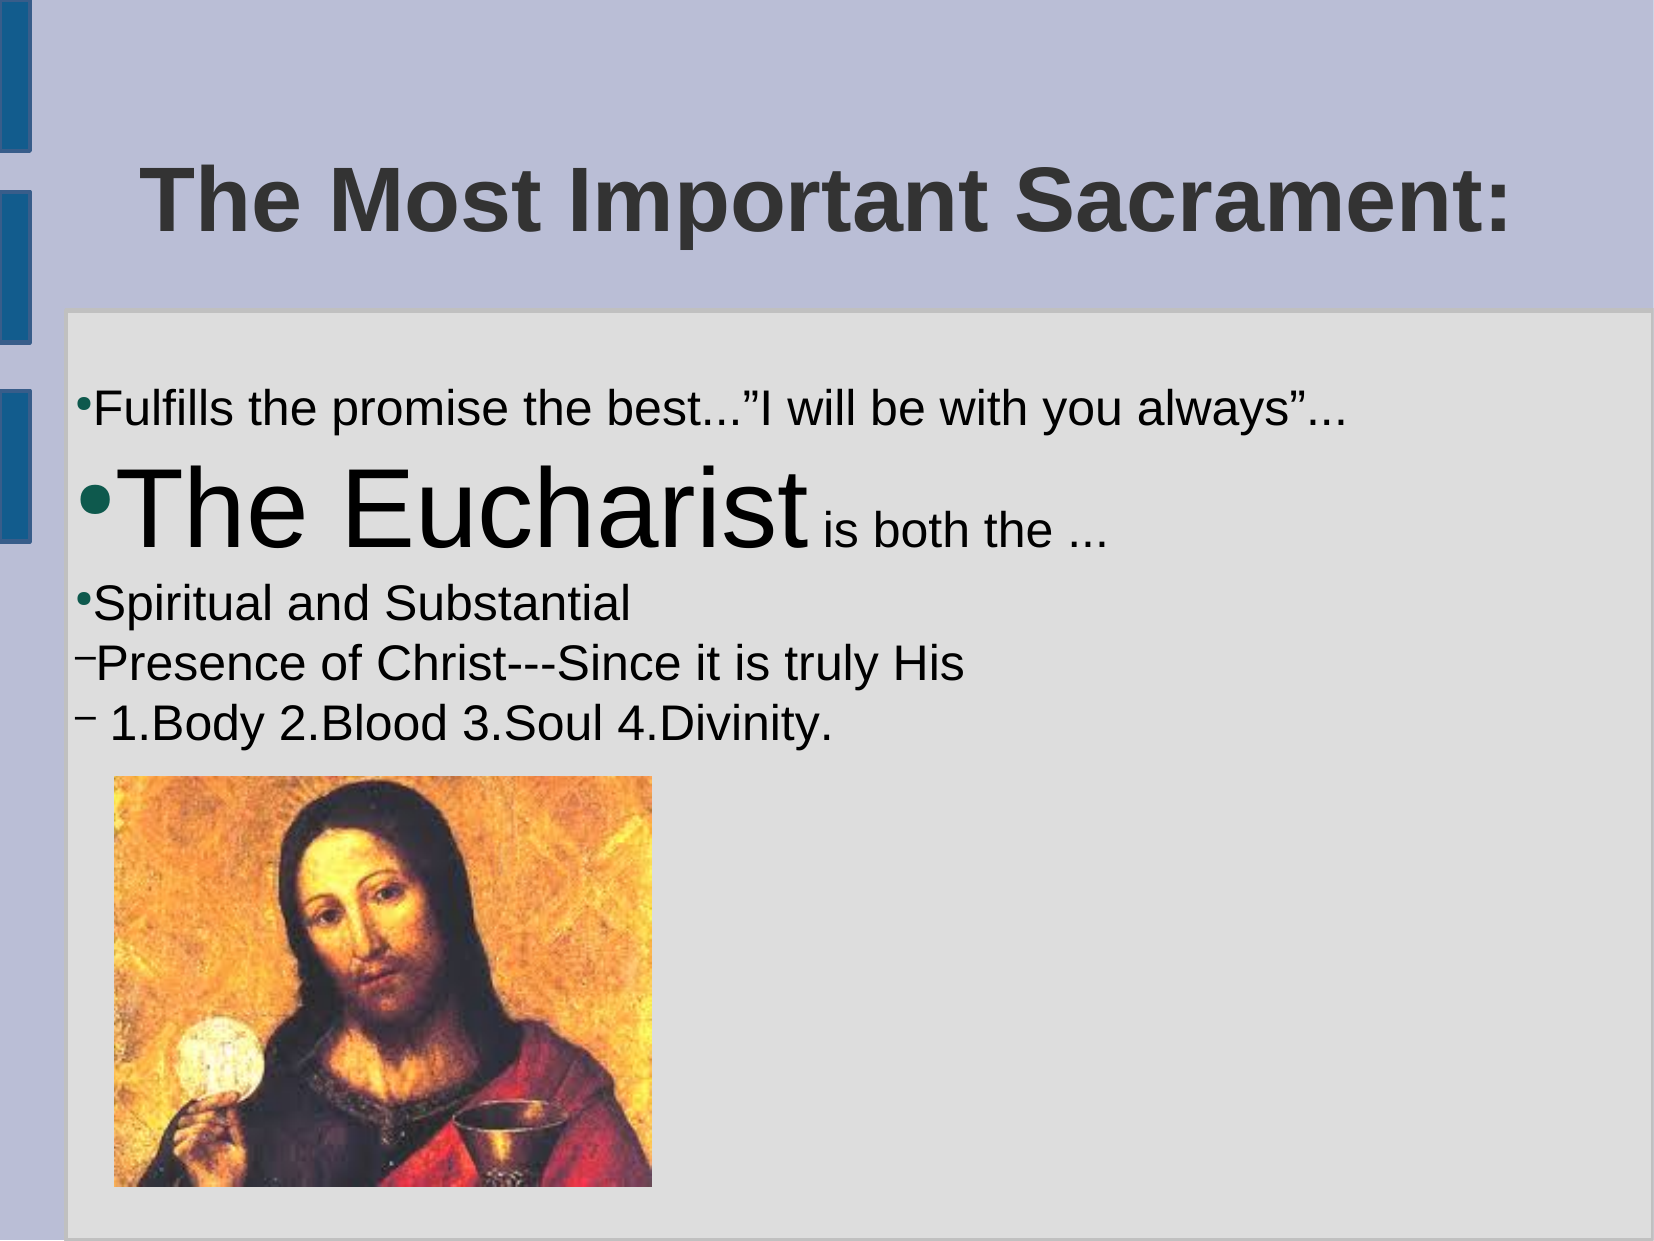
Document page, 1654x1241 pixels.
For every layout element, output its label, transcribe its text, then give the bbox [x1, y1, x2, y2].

list Fulfills the promise the best...”I will be with you always”... The Eucharist is both the ... Spiritual and Substantial Presence of Christ---Since it is truly His 1.Body 2.Blood 3.Soul 4.Divinity. [75, 375, 1564, 1194]
title The Most Important Sacrament: [121, 91, 1534, 299]
picture [114, 776, 652, 1187]
